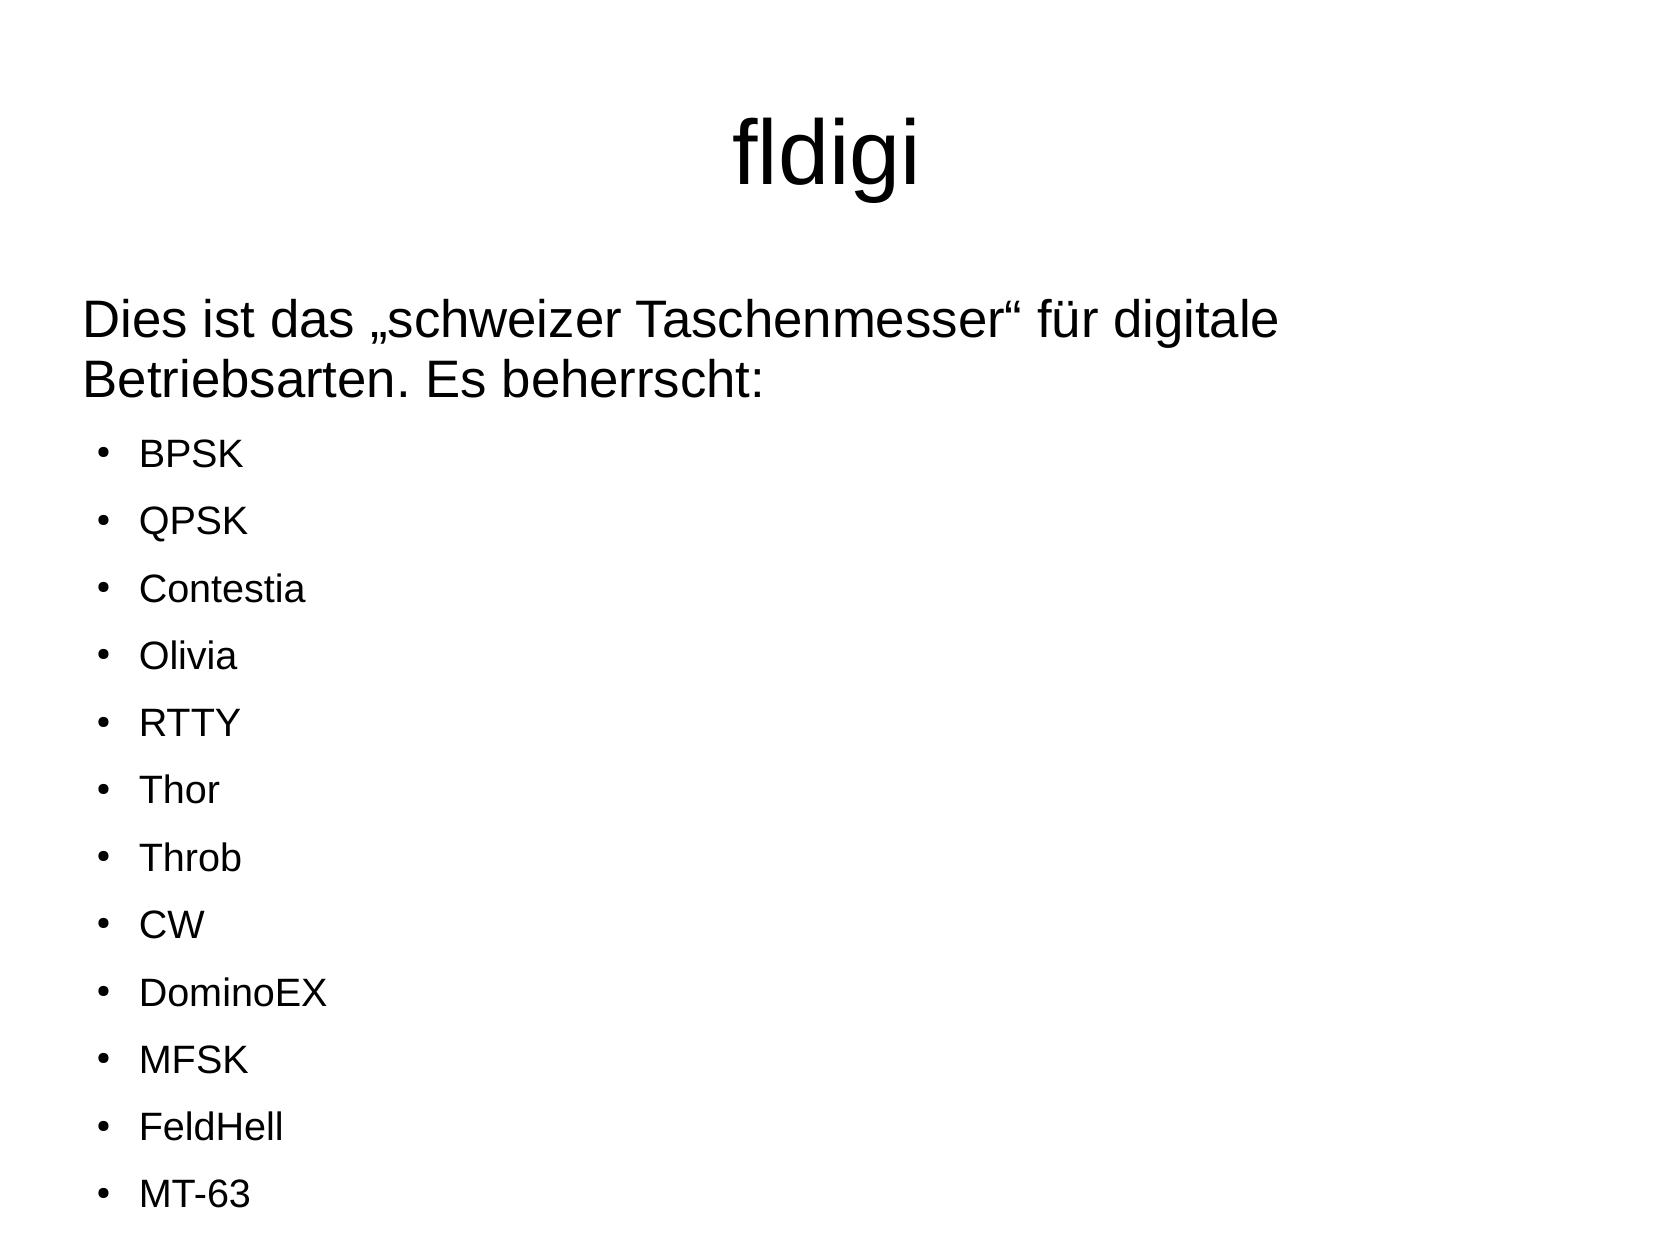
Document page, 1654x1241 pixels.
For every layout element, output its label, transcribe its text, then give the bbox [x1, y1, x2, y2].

list Dies ist das „schweizer Taschenmesser“ für digitale Betriebsarten. Es beherrscht: BPSK QPSK Contestia Olivia RTTY Thor Throb CW DominoEX MFSK FeldHell MT-63 [82, 290, 1571, 1217]
title fldigi [82, 49, 1571, 257]
